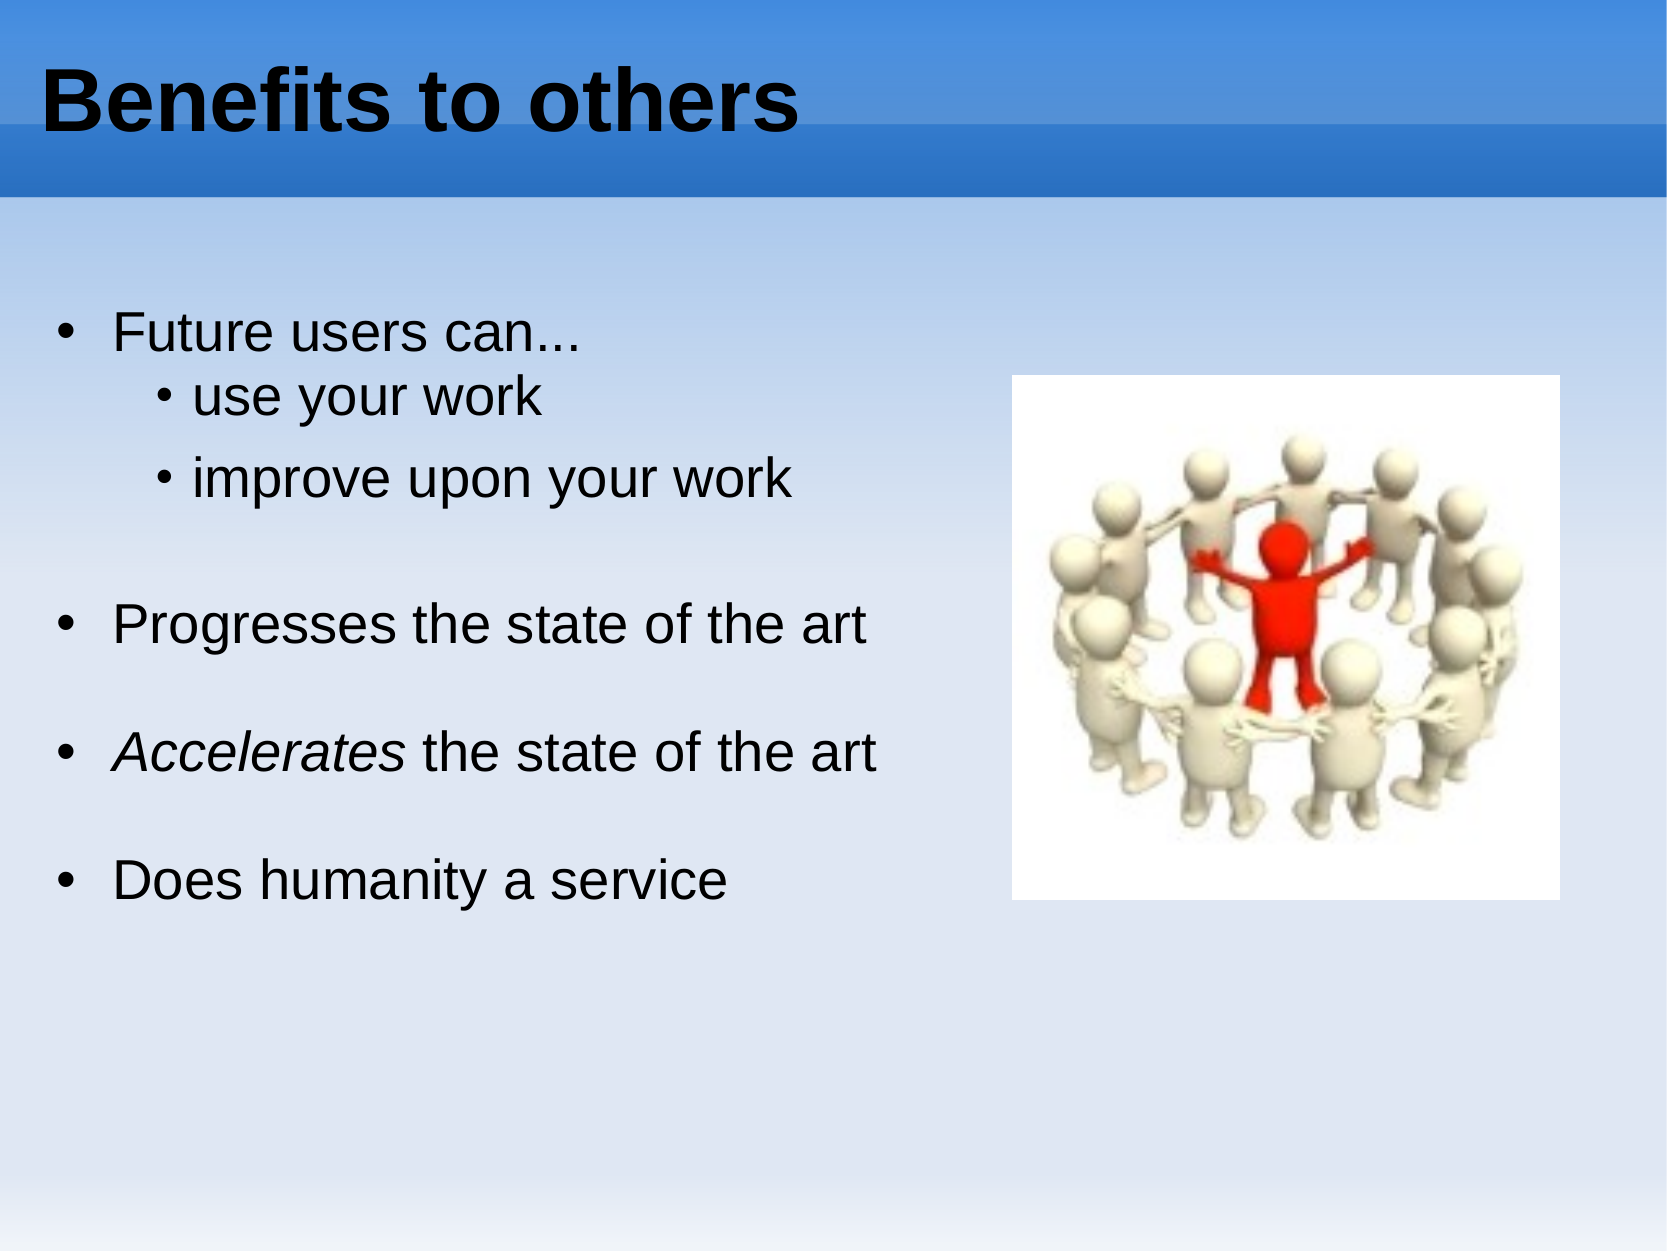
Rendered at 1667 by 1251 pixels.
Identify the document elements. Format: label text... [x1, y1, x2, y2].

title Benefits to others [40, 50, 1627, 201]
picture [0, 0, 1667, 1251]
list Future users can... use your work improve upon your work Progresses the state of the art Accelerates the state of the art Does humanity a service [37, 300, 1623, 1201]
